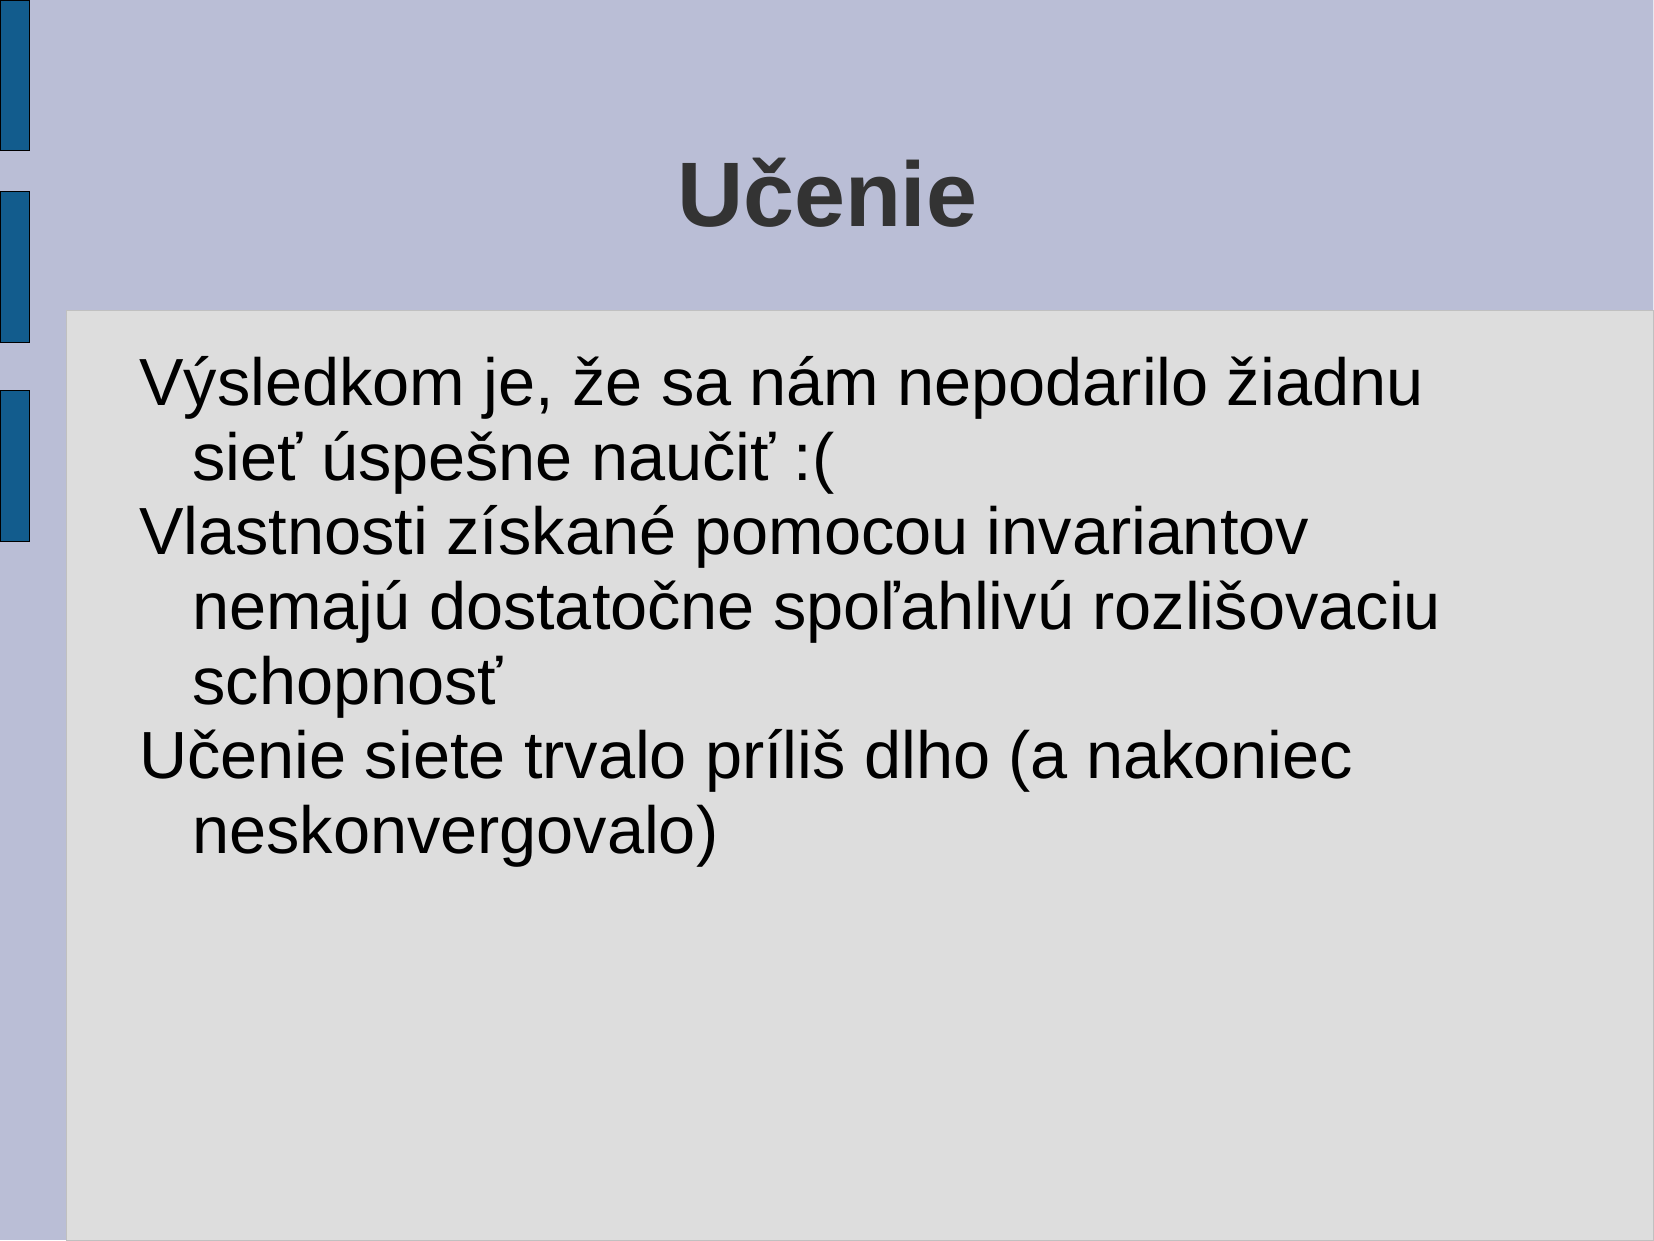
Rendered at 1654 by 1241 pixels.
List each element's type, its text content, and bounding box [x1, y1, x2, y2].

list Výsledkom je, že sa nám nepodarilo žiadnu sieť úspešne naučiť :( Vlastnosti získané pomocou invariantov nemajú dostatočne spoľahlivú rozlišovaciu schopnosť Učenie siete trvalo príliš dlho (a nakoniec neskonvergovalo) [121, 344, 1534, 1127]
title Učenie [121, 91, 1534, 299]
